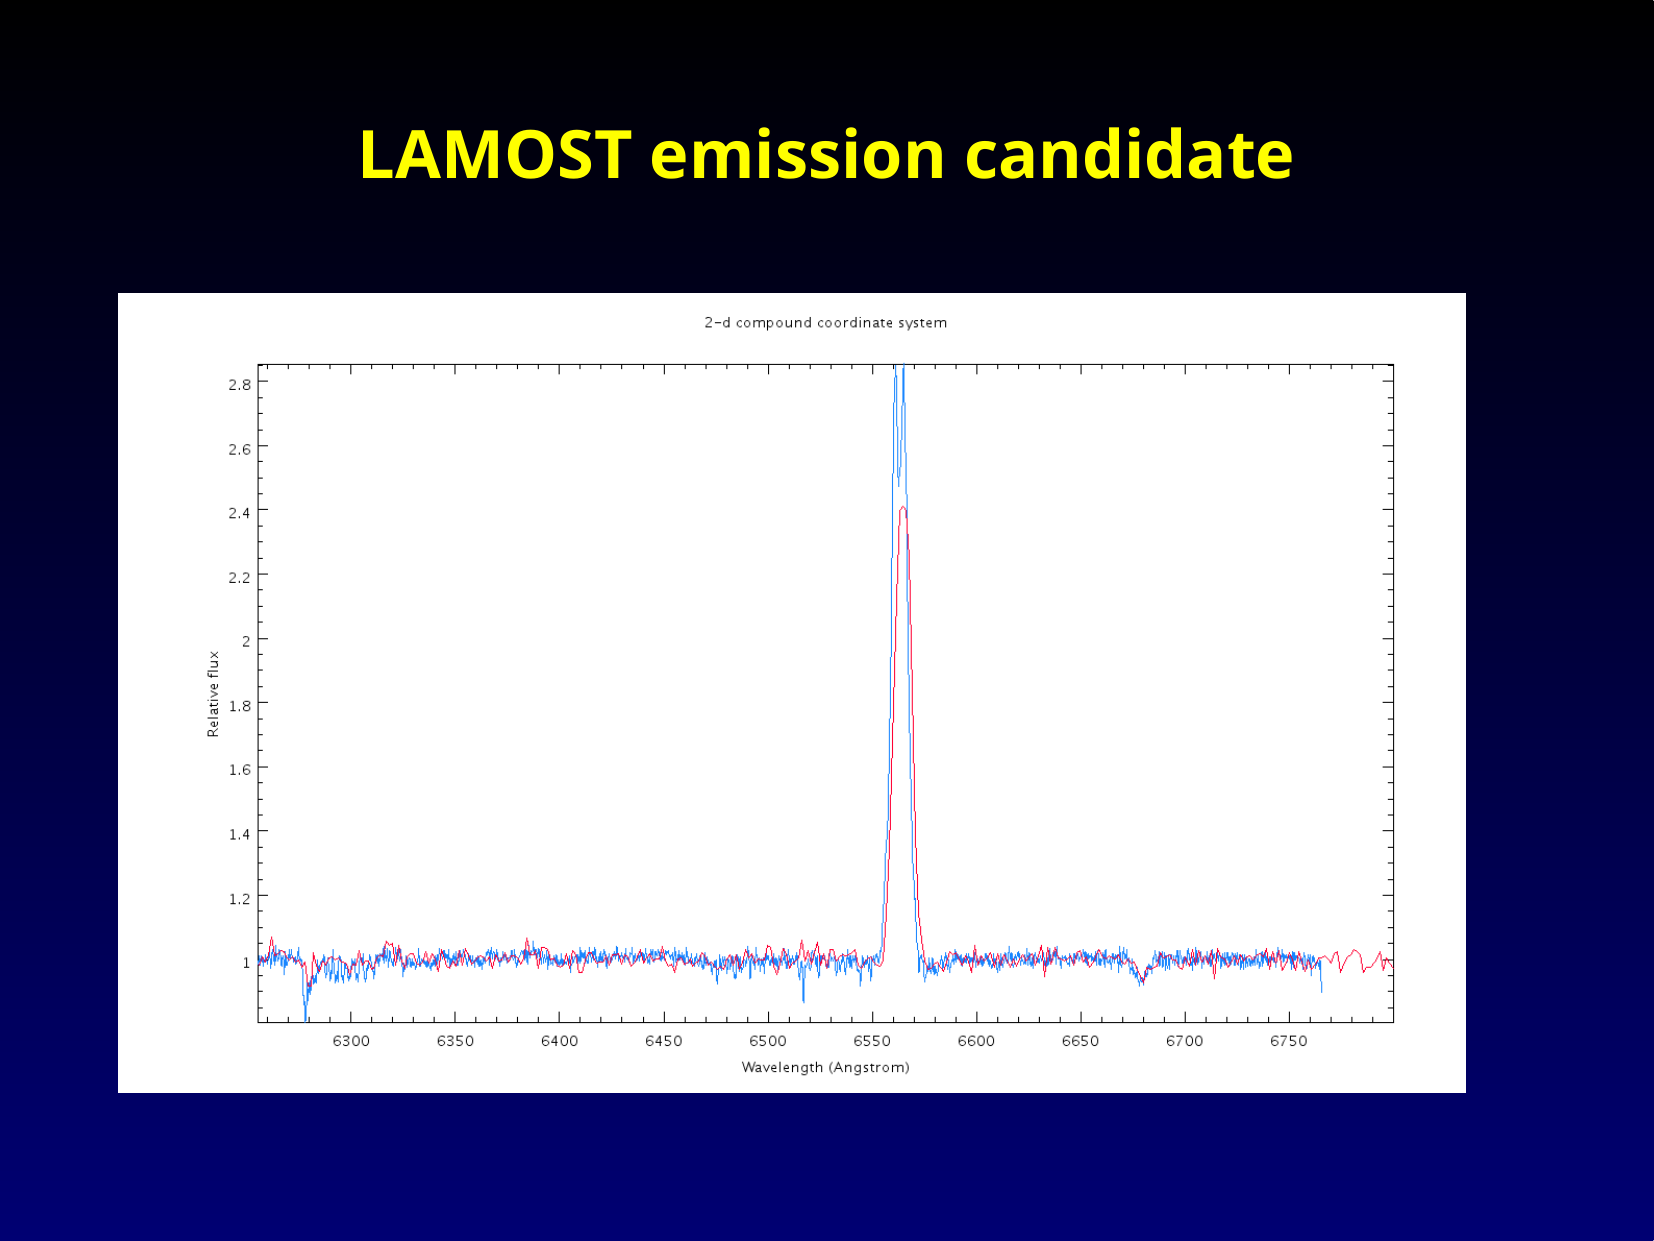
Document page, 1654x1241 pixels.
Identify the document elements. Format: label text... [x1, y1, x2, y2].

picture [118, 293, 1466, 1093]
title LAMOST emission candidate [82, 49, 1571, 257]
